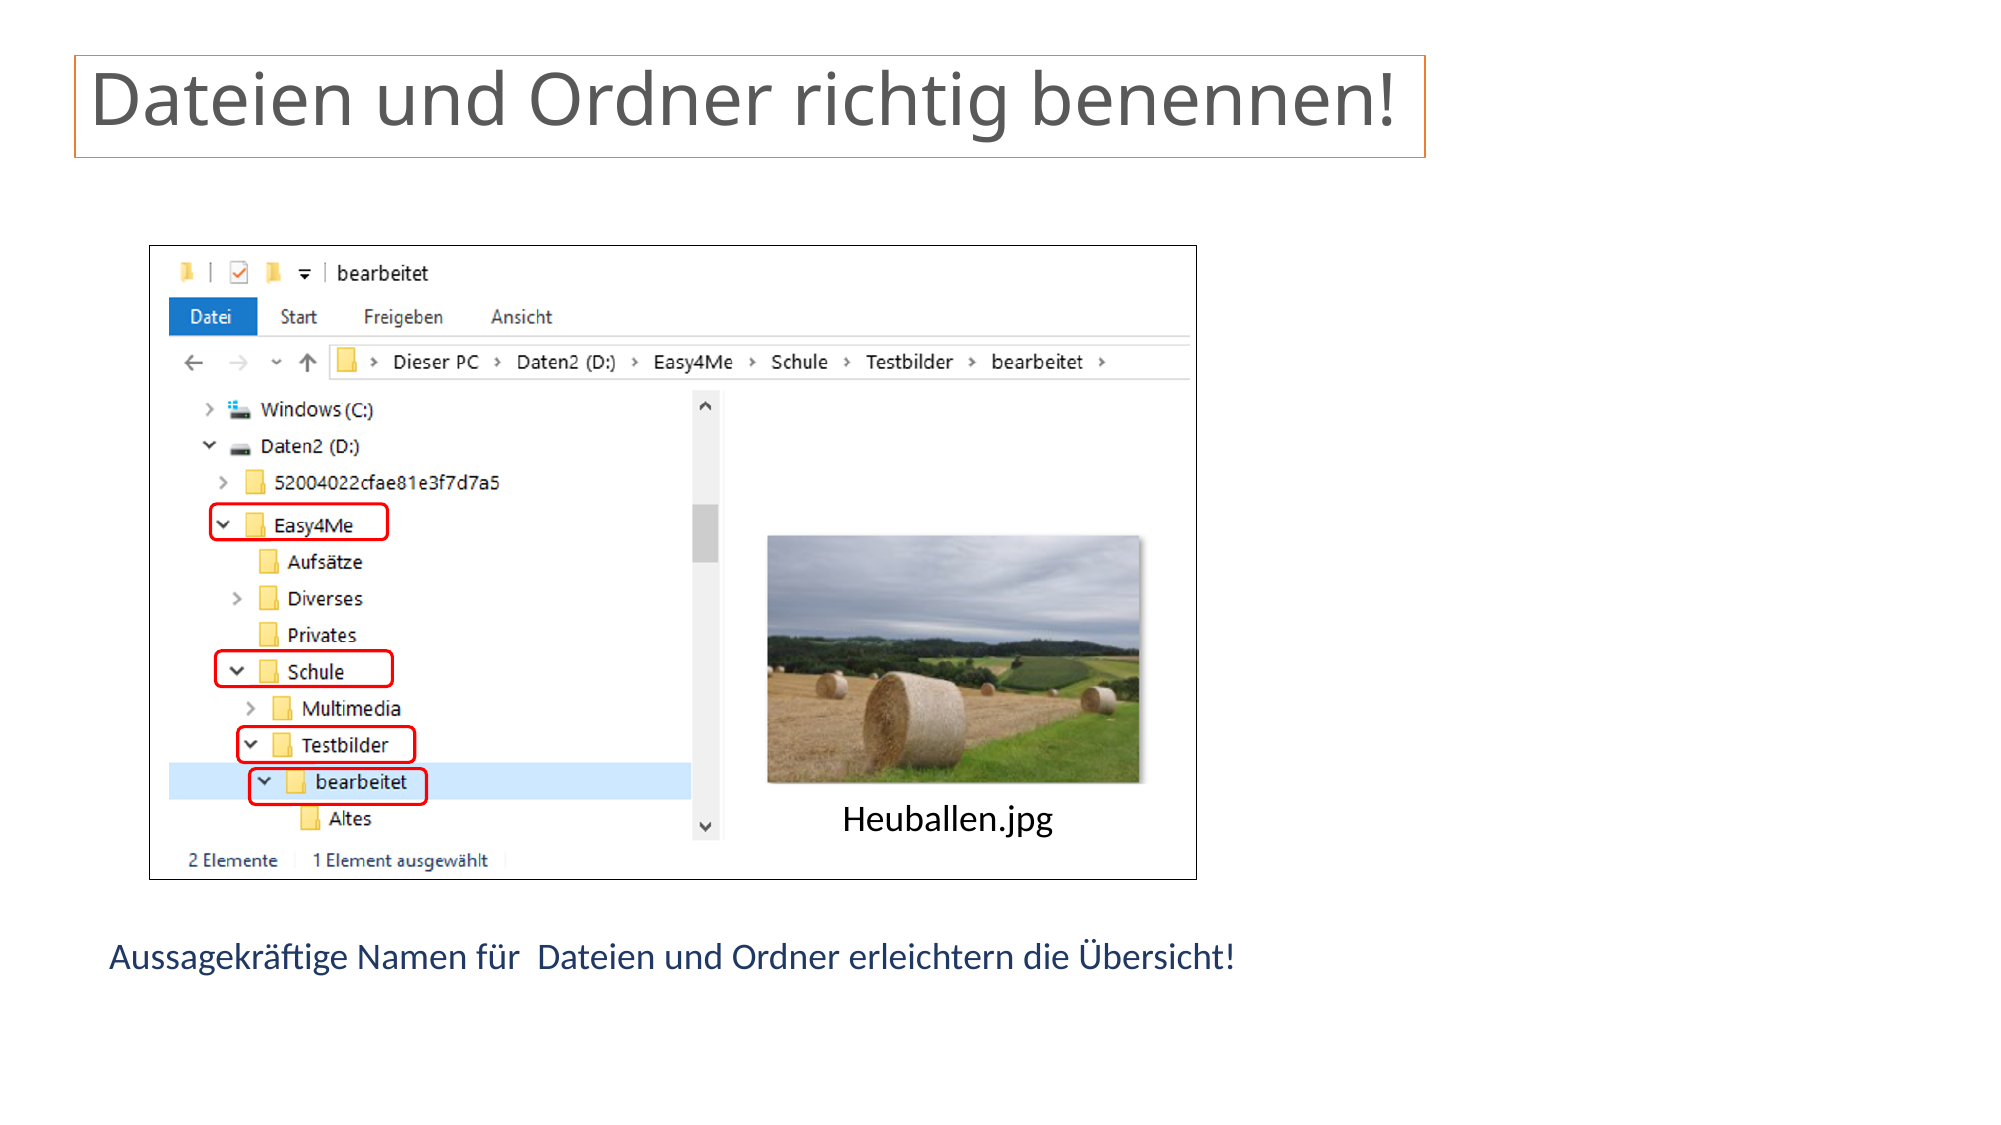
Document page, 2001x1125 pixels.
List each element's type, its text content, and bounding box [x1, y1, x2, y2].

text_box Aussagekräftige Namen für Dateien und Ordner erleichtern die Übersicht! [94, 924, 1347, 985]
text_box Dateien und Ordner richtig benennen! [74, 55, 1425, 158]
text_box Heuballen.jpg [827, 786, 1087, 847]
picture [150, 245, 1196, 879]
